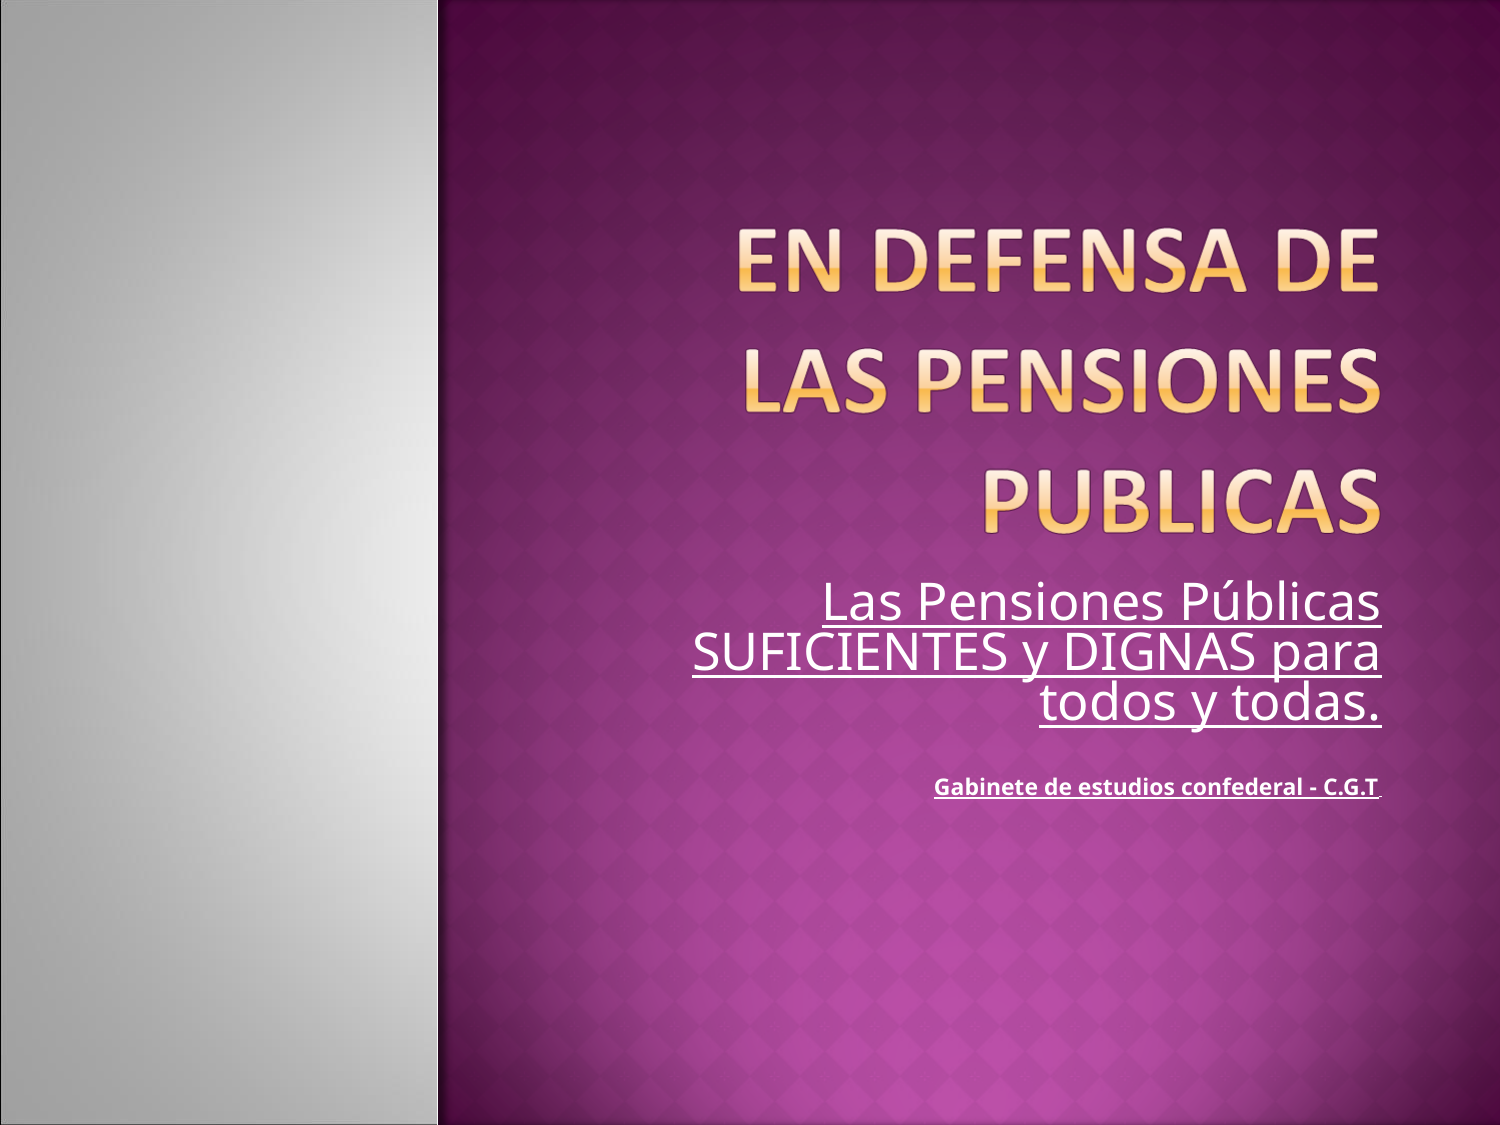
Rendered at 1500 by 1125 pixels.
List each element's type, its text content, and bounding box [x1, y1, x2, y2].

text_box Las Pensiones Públicas SUFICIENTES y DIGNAS para todos y todas. Gabinete de estudios confederal - C.G.T [550, 580, 1390, 800]
text_box [551, 86, 1466, 560]
picture [0, 0, 437, 1125]
picture [438, 0, 1500, 1125]
